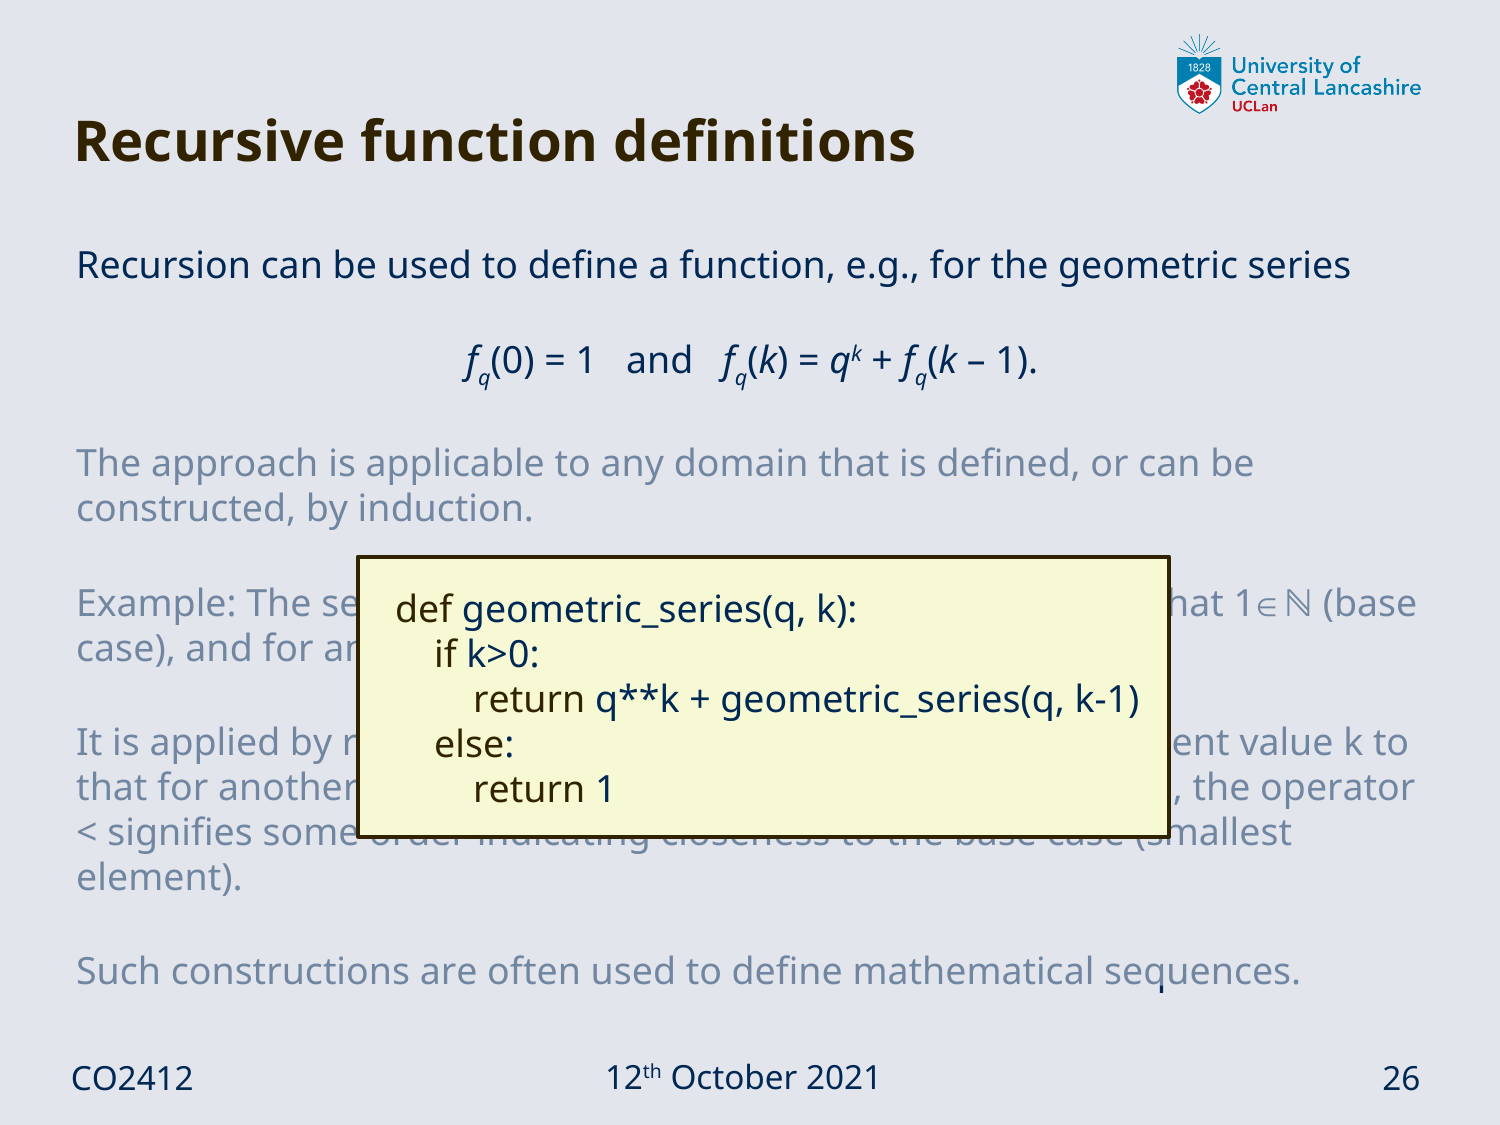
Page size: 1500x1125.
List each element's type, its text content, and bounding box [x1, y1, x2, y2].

picture [1177, 34, 1421, 93]
text_box def geometric_series(q, k): if k>0: return q**k + geometric_series(q, k-1) else: return 1 [380, 577, 1168, 831]
text_box [58, 427, 1452, 986]
text_box Recursion can be used to define a function, e.g., for the geometric series fq(0) = 1 and fq(k) = qk + fq(k – 1). The approach is applicable to any domain that is defined, or can be constructed, by induction. Example: The set of integers ℕ can be constructed by stating that 1∈ ℕ (base case), and for any k ∈ ℕ, there is a successor element k+1∈ ℕ. It is applied by reducing a problem instance for a given argument value k to that for another, more elementary argument value k’ < k. Here, the operator < signifies some order indicating closeness to the base case (smallest element). Such constructions are often used to define mathematical sequences. [59, 234, 1444, 427]
title Recursive function definitions [58, 93, 1475, 186]
